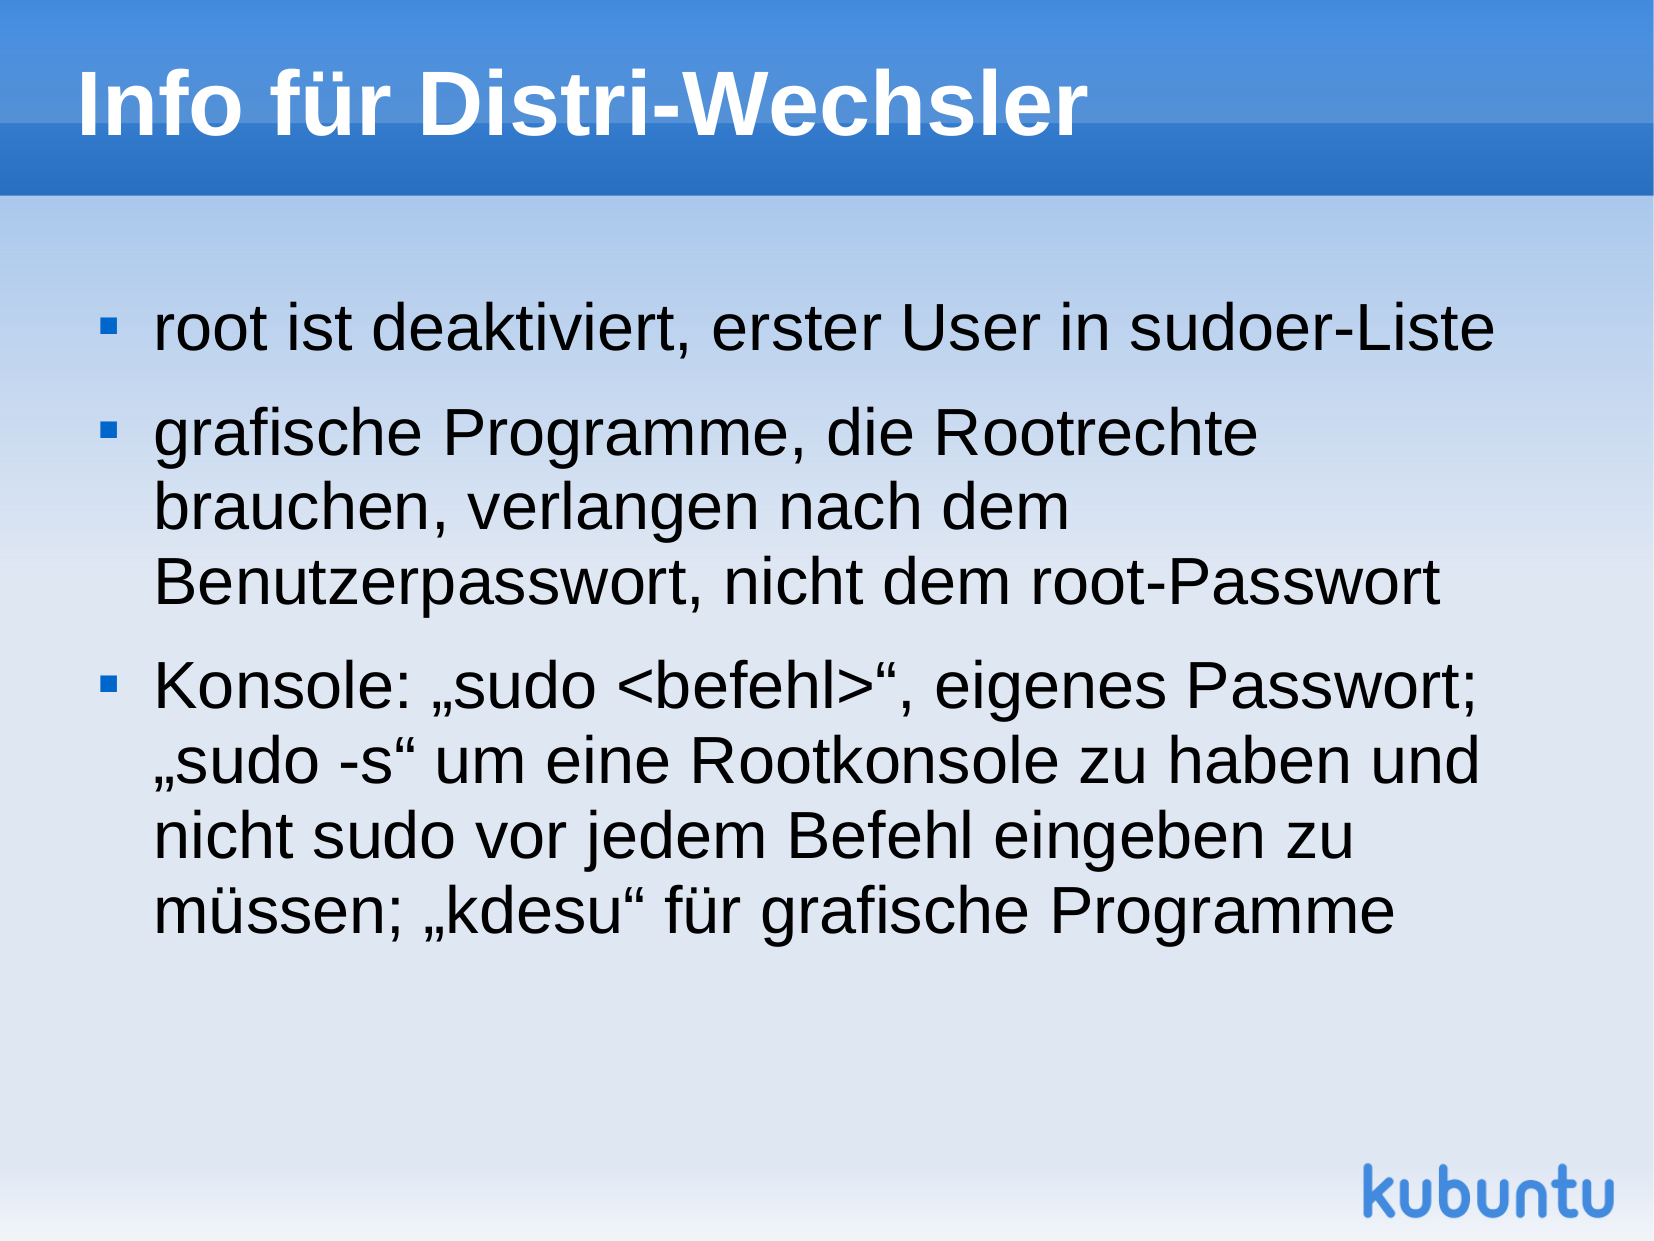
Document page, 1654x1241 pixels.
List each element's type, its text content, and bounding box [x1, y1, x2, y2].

list root ist deaktiviert, erster User in sudoer-Liste grafische Programme, die Rootrechte brauchen, verlangen nach dem Benutzerpasswort, nicht dem root-Passwort Konsole: „sudo <befehl>“, eigenes Passwort; „sudo -s“ um eine Rootkonsole zu haben und nicht sudo vor jedem Befehl eingeben zu müssen; „kdesu“ für grafische Programme [82, 290, 1571, 1109]
picture [0, 0, 1654, 1241]
title Info für Distri-Wechsler [76, 0, 1565, 208]
